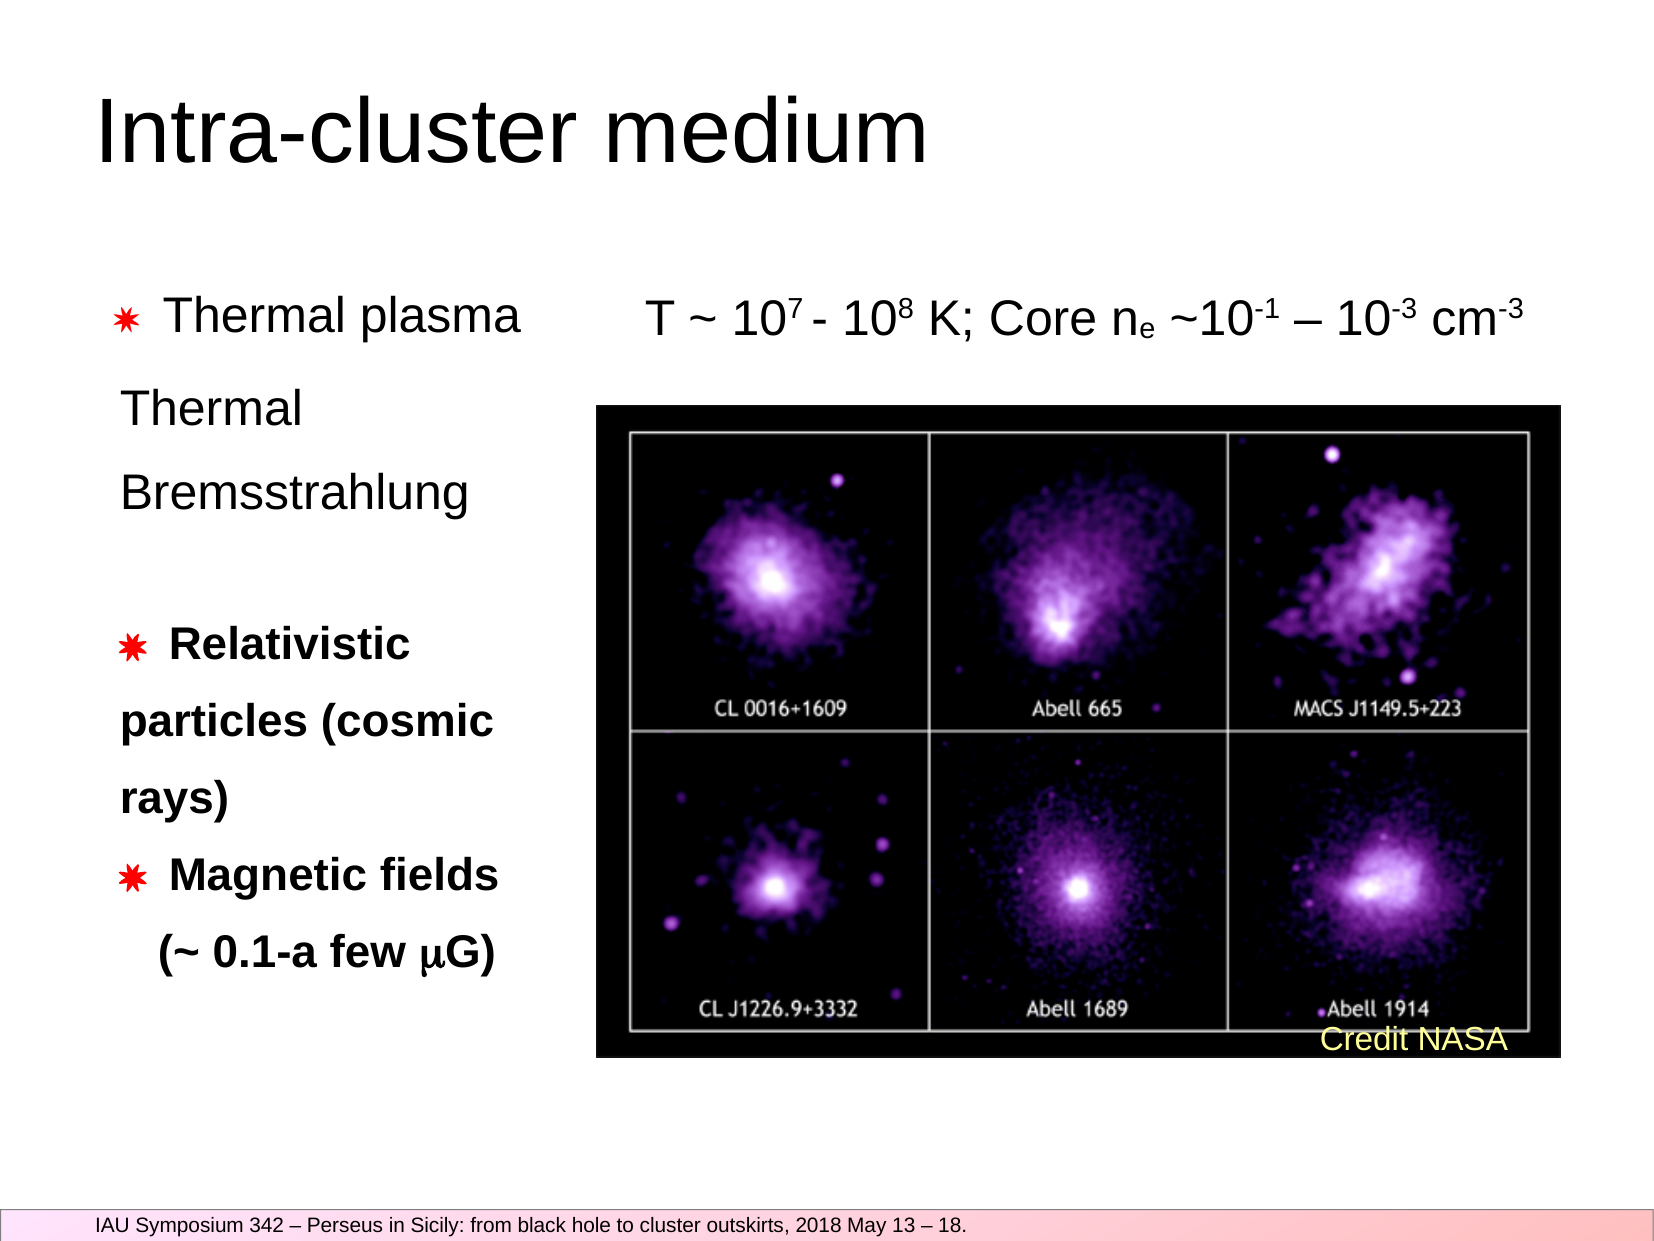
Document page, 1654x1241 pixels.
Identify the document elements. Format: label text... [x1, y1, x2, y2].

text_box T ~ 107 - 108 K; Core ne ~10-1 – 10-3 cm-3 [630, 255, 1561, 376]
text_box Thermal Bremsstrahlung [105, 345, 601, 501]
picture [596, 405, 1561, 1058]
text_box ✷ Relativistic particles (cosmic rays) ✷ Magnetic fields (~ 0.1-a few mG) [105, 585, 586, 985]
title Intra-cluster medium [94, 79, 1512, 183]
text_box ✷ Thermal plasma [98, 251, 661, 346]
text_box Credit NASA [1305, 1012, 1561, 1103]
